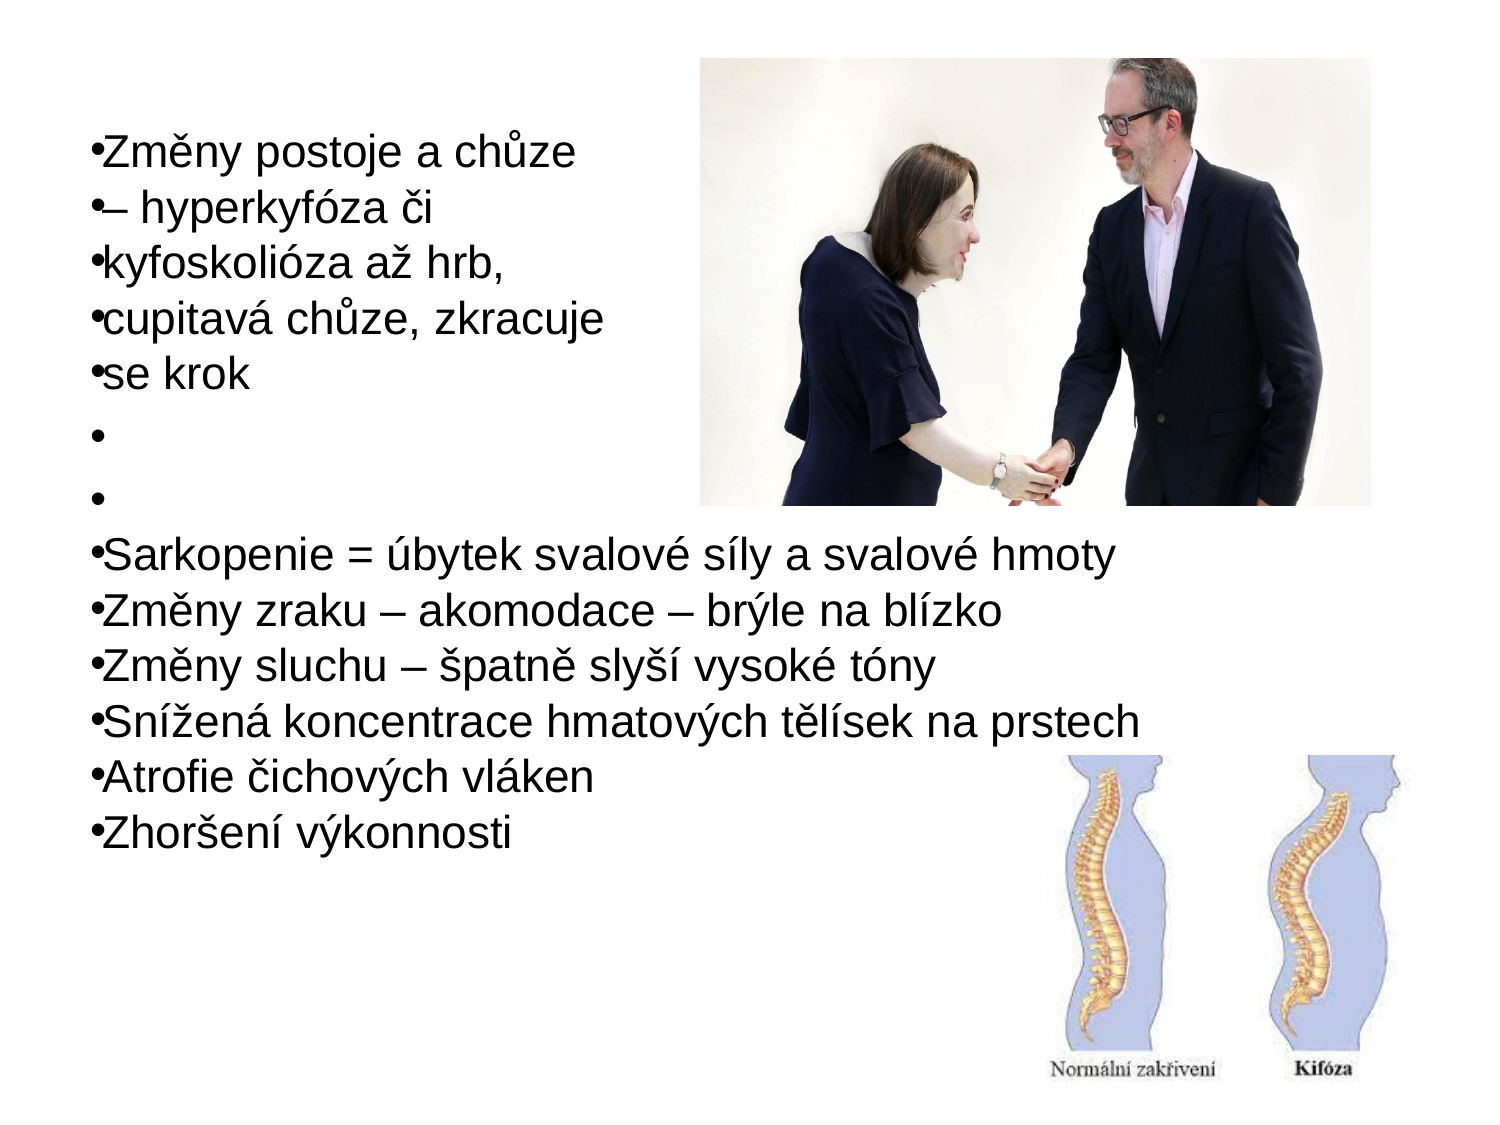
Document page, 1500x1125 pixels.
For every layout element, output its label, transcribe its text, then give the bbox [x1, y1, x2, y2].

picture [1047, 755, 1418, 1088]
picture [700, 59, 1371, 506]
list Změny postoje a chůze – hyperkyfóza či kyfoskolióza až hrb, cupitavá chůze, zkracuje se krok Sarkopenie = úbytek svalové síly a svalové hmoty Změny zraku – akomodace – brýle na blízko Změny sluchu – špatně slyší vysoké tóny Snížená koncentrace hmatových tělísek na prstech Atrofie čichových vláken Zhoršení výkonnosti [75, 125, 1426, 868]
